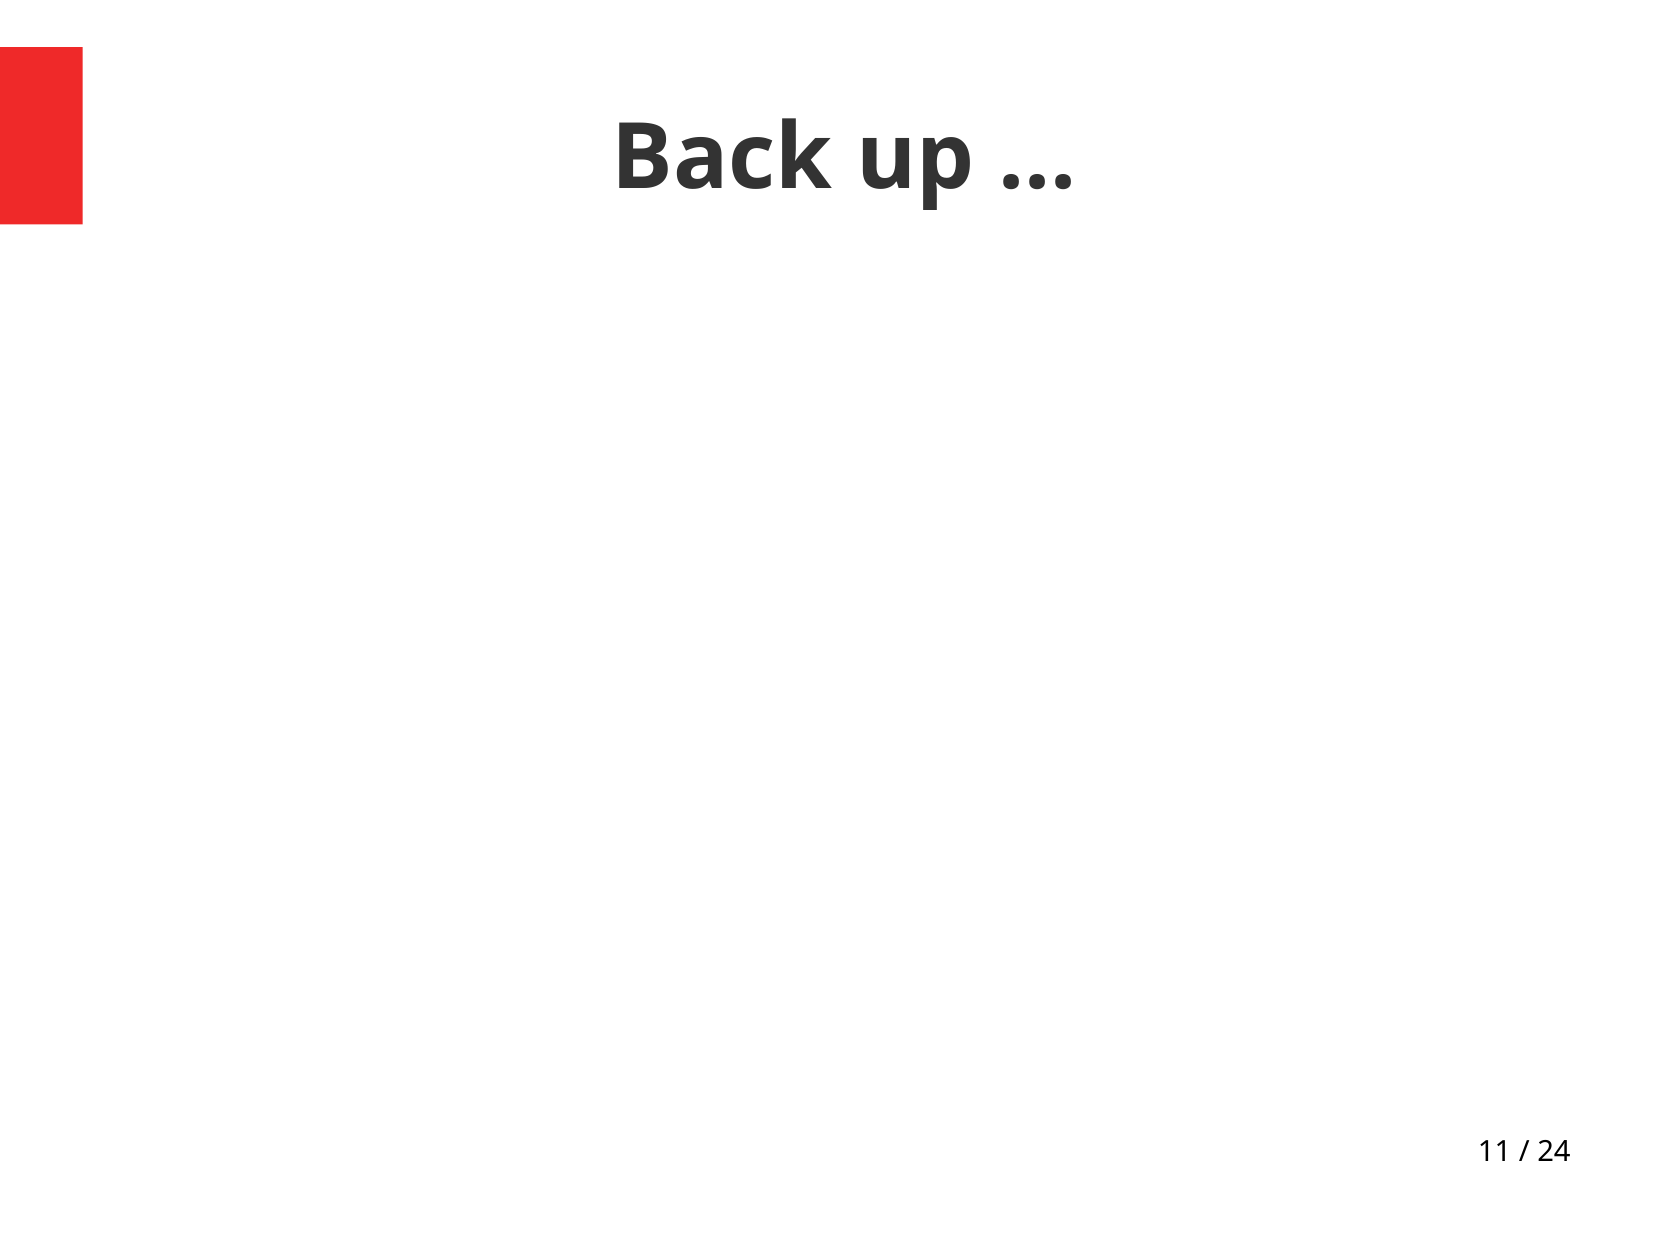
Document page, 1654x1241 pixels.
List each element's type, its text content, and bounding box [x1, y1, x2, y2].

title Back up ... [118, 49, 1571, 257]
